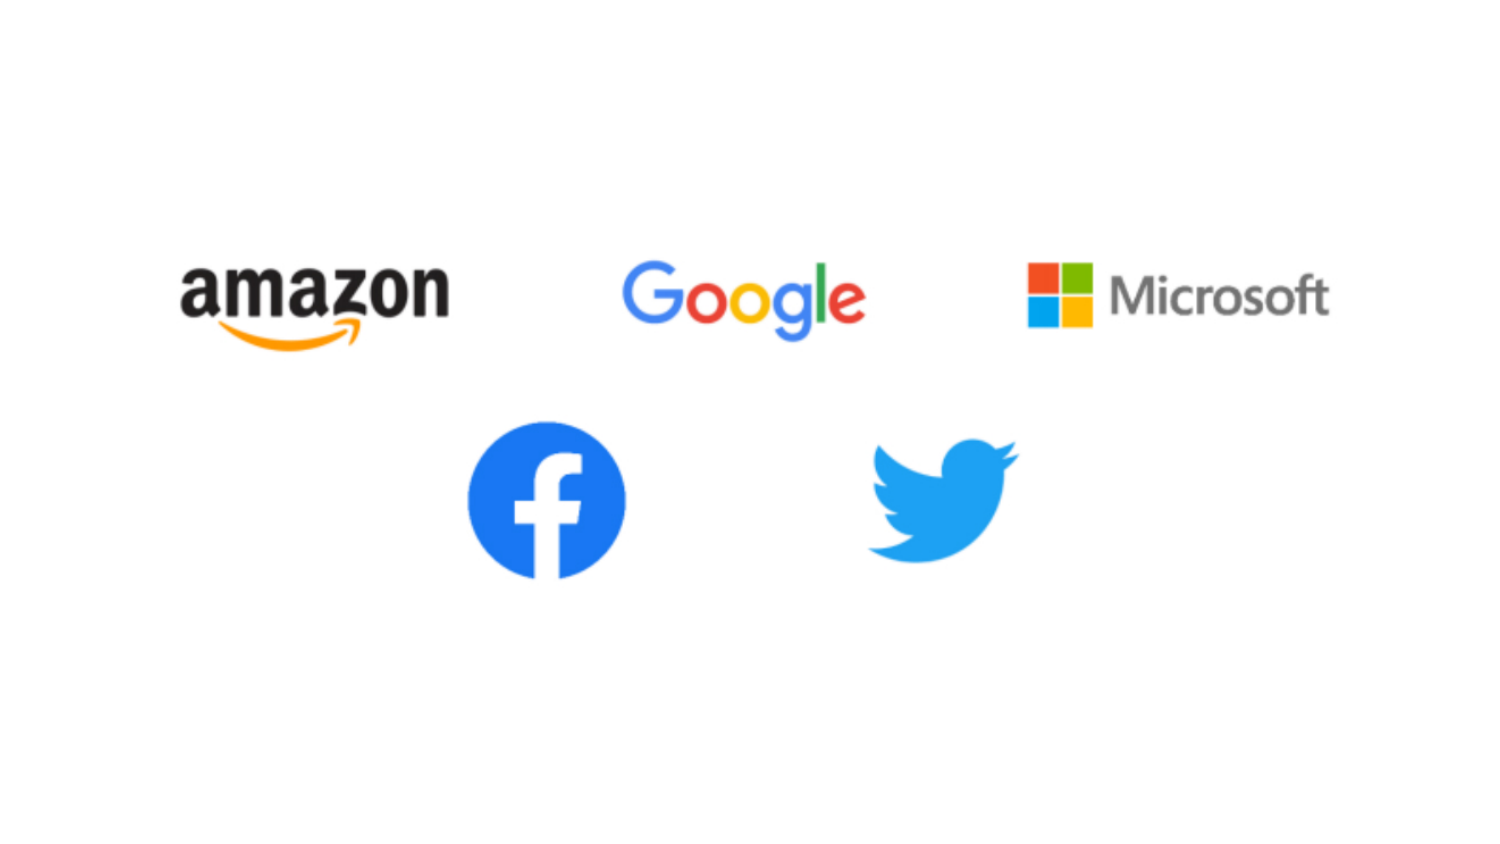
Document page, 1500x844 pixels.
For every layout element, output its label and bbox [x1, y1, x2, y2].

picture [103, 24, 1397, 819]
